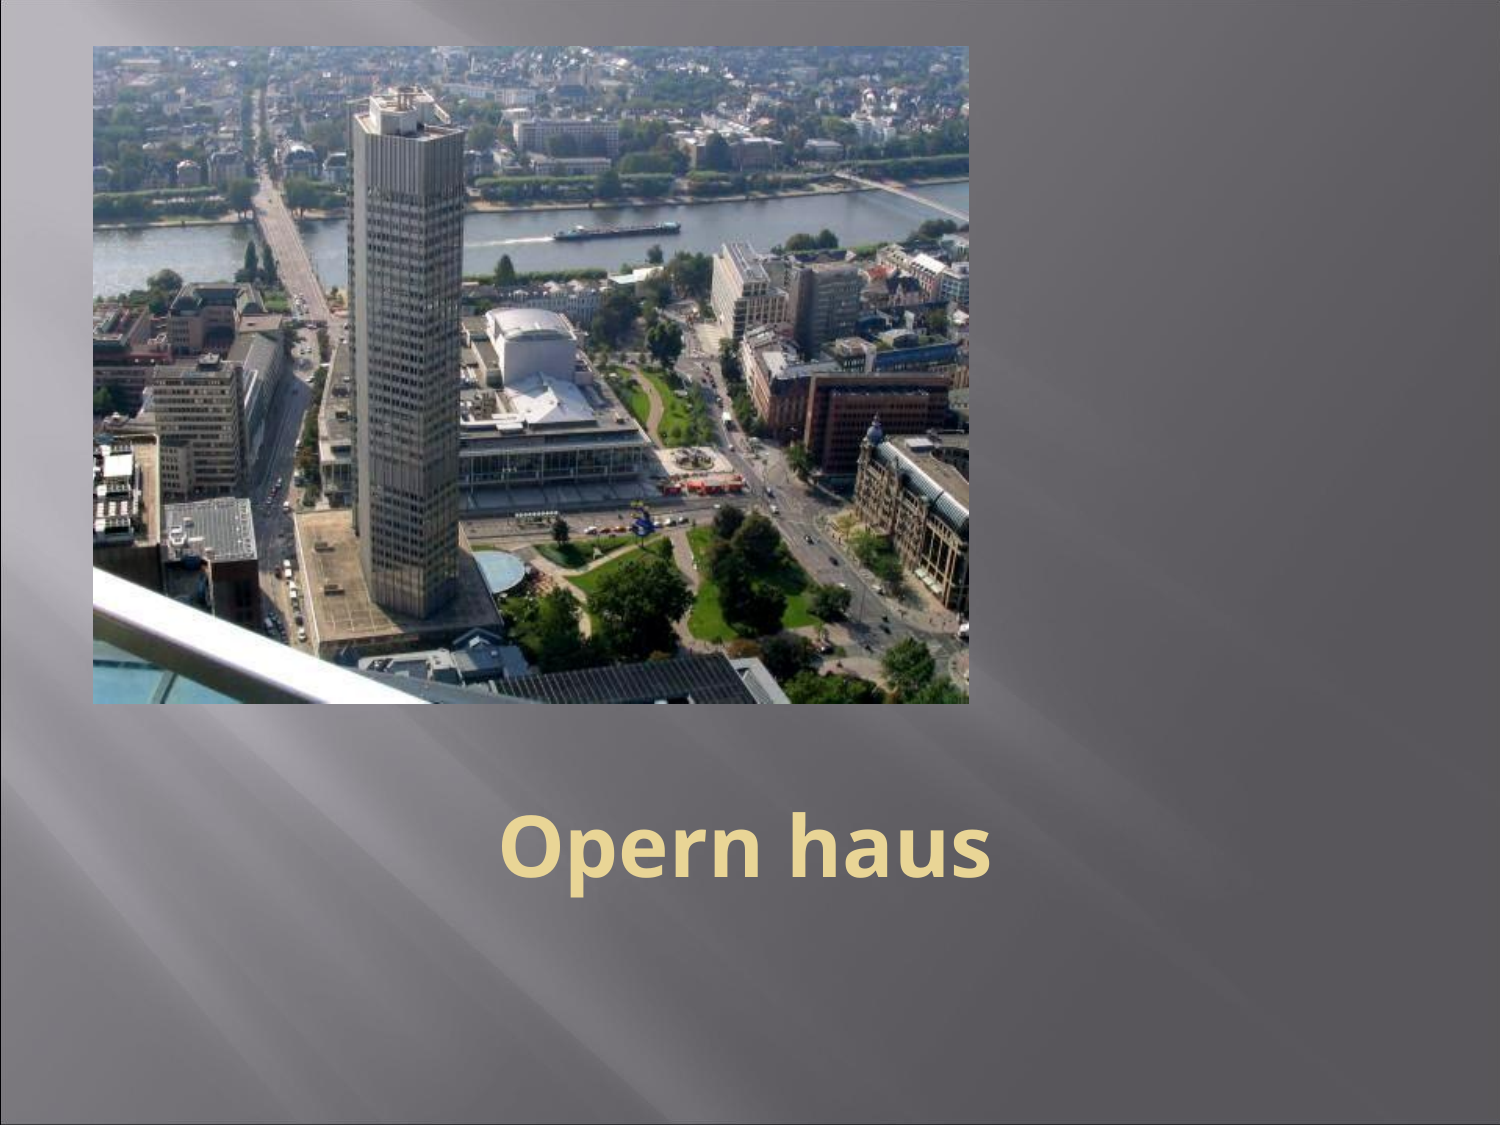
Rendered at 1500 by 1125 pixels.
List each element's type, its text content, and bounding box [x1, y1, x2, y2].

picture [0, 0, 1500, 1125]
title Opern haus [70, 750, 1421, 938]
